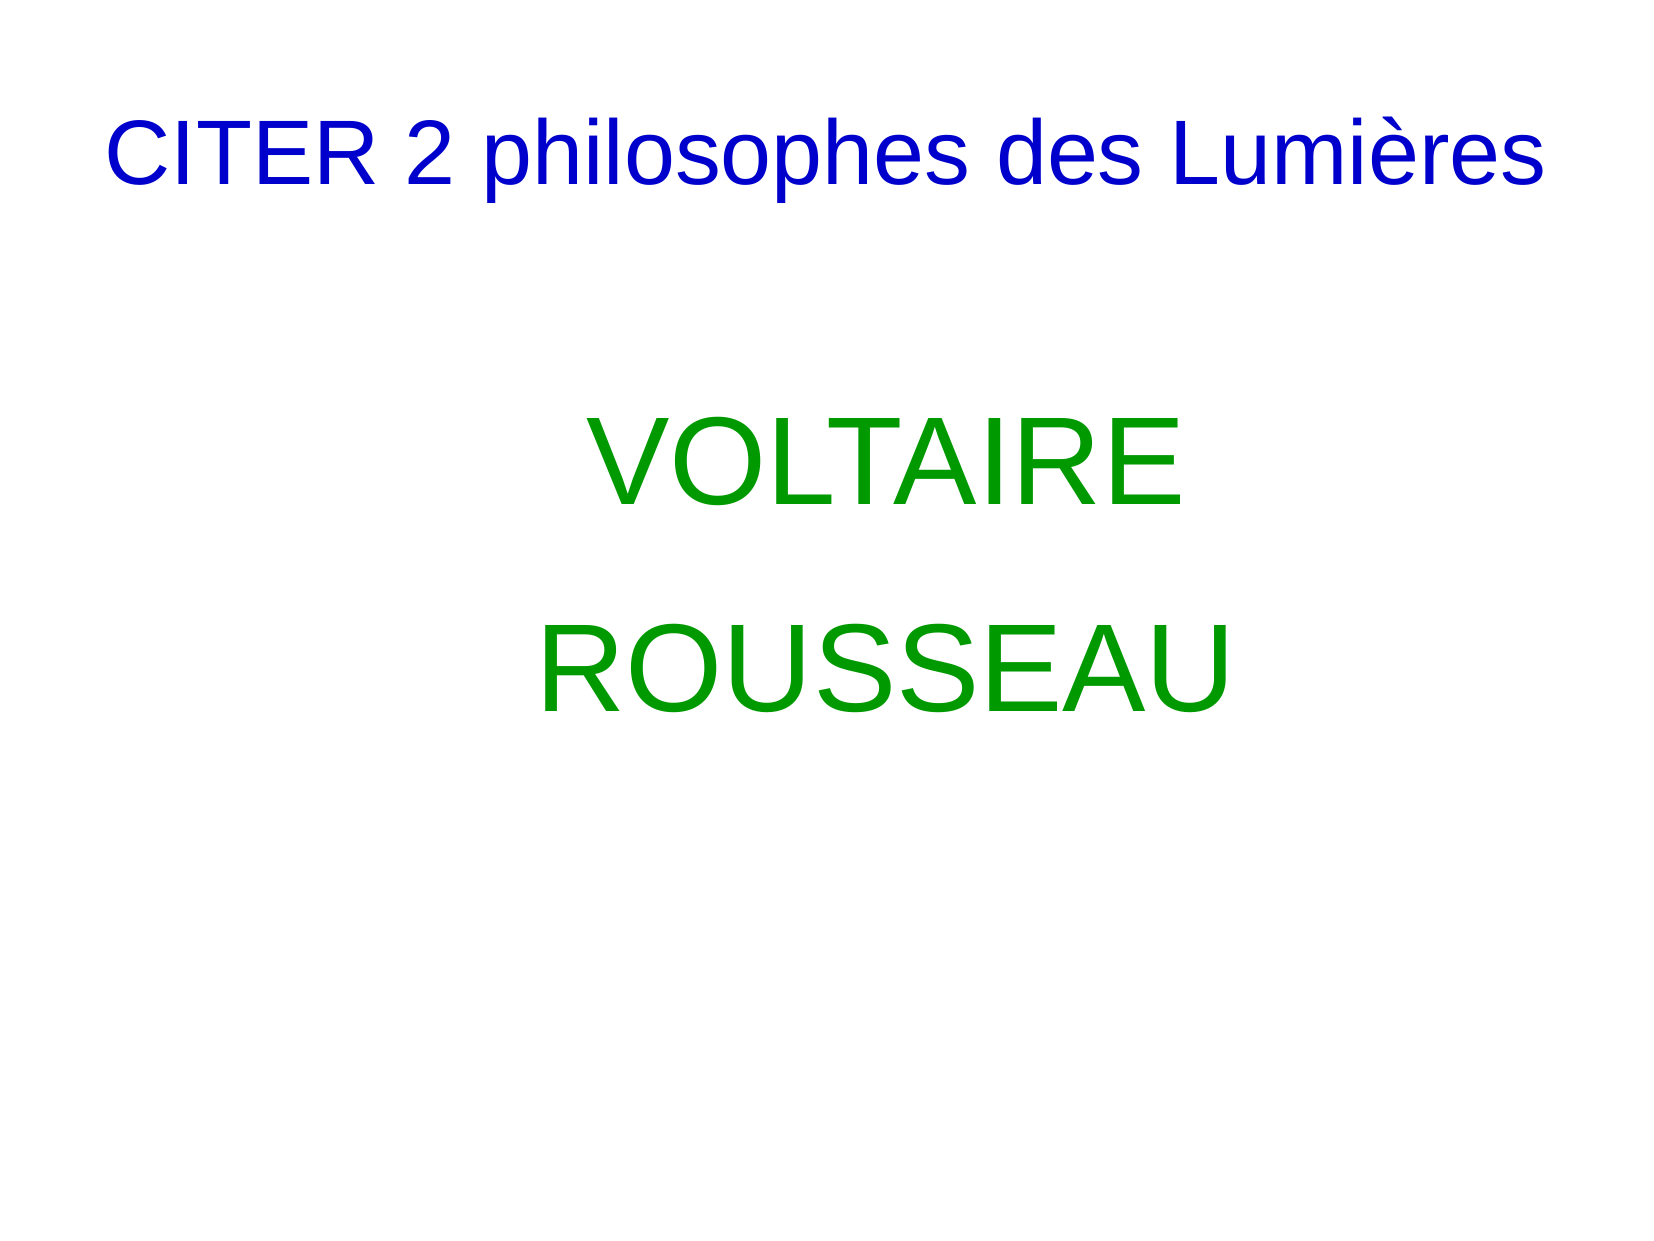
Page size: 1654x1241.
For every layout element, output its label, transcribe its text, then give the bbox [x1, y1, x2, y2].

text_box ROUSSEAU [324, 590, 1447, 746]
text_box VOLTAIRE [324, 383, 1447, 539]
title CITER 2 philosophes des Lumières [82, 49, 1571, 257]
